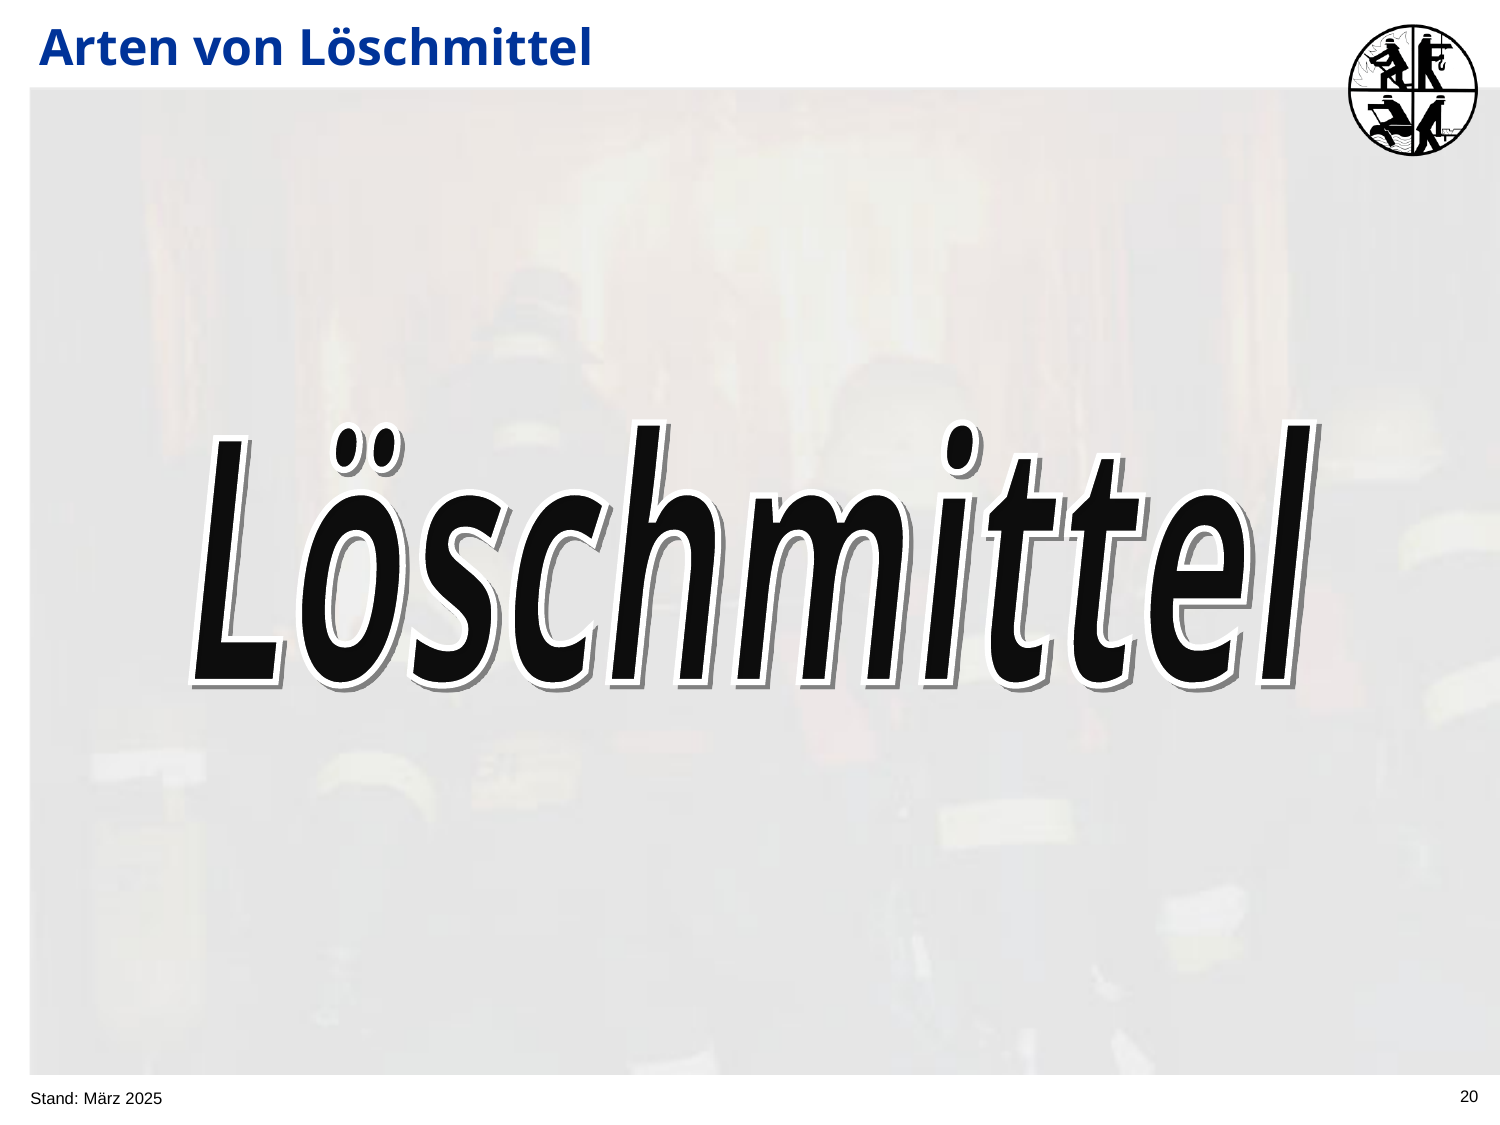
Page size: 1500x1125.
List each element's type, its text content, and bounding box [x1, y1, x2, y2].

text_box Löschmittel [332, 425, 360, 470]
text_box Stand: März 2025 [15, 1079, 491, 1118]
text_box <Foliennummer> [1180, 1078, 1494, 1118]
text_box Löschmittel [370, 425, 398, 470]
text_box Löschmittel [608, 422, 719, 683]
text_box Löschmittel [1067, 455, 1143, 686]
text_box Löschmittel [409, 492, 505, 686]
text_box Löschmittel [921, 495, 970, 683]
text_box Löschmittel [943, 422, 976, 473]
text_box Löschmittel [1147, 492, 1248, 686]
text_box Löschmittel [511, 492, 606, 686]
text_box Löschmittel [1258, 422, 1314, 683]
text_box Löschmittel [984, 455, 1060, 686]
text_box Löschmittel [298, 492, 403, 686]
picture [31, 20, 1500, 1075]
text_box Löschmittel [733, 492, 906, 683]
text_box Löschmittel [191, 438, 280, 683]
title Arten von Löschmittel [39, 15, 1222, 78]
